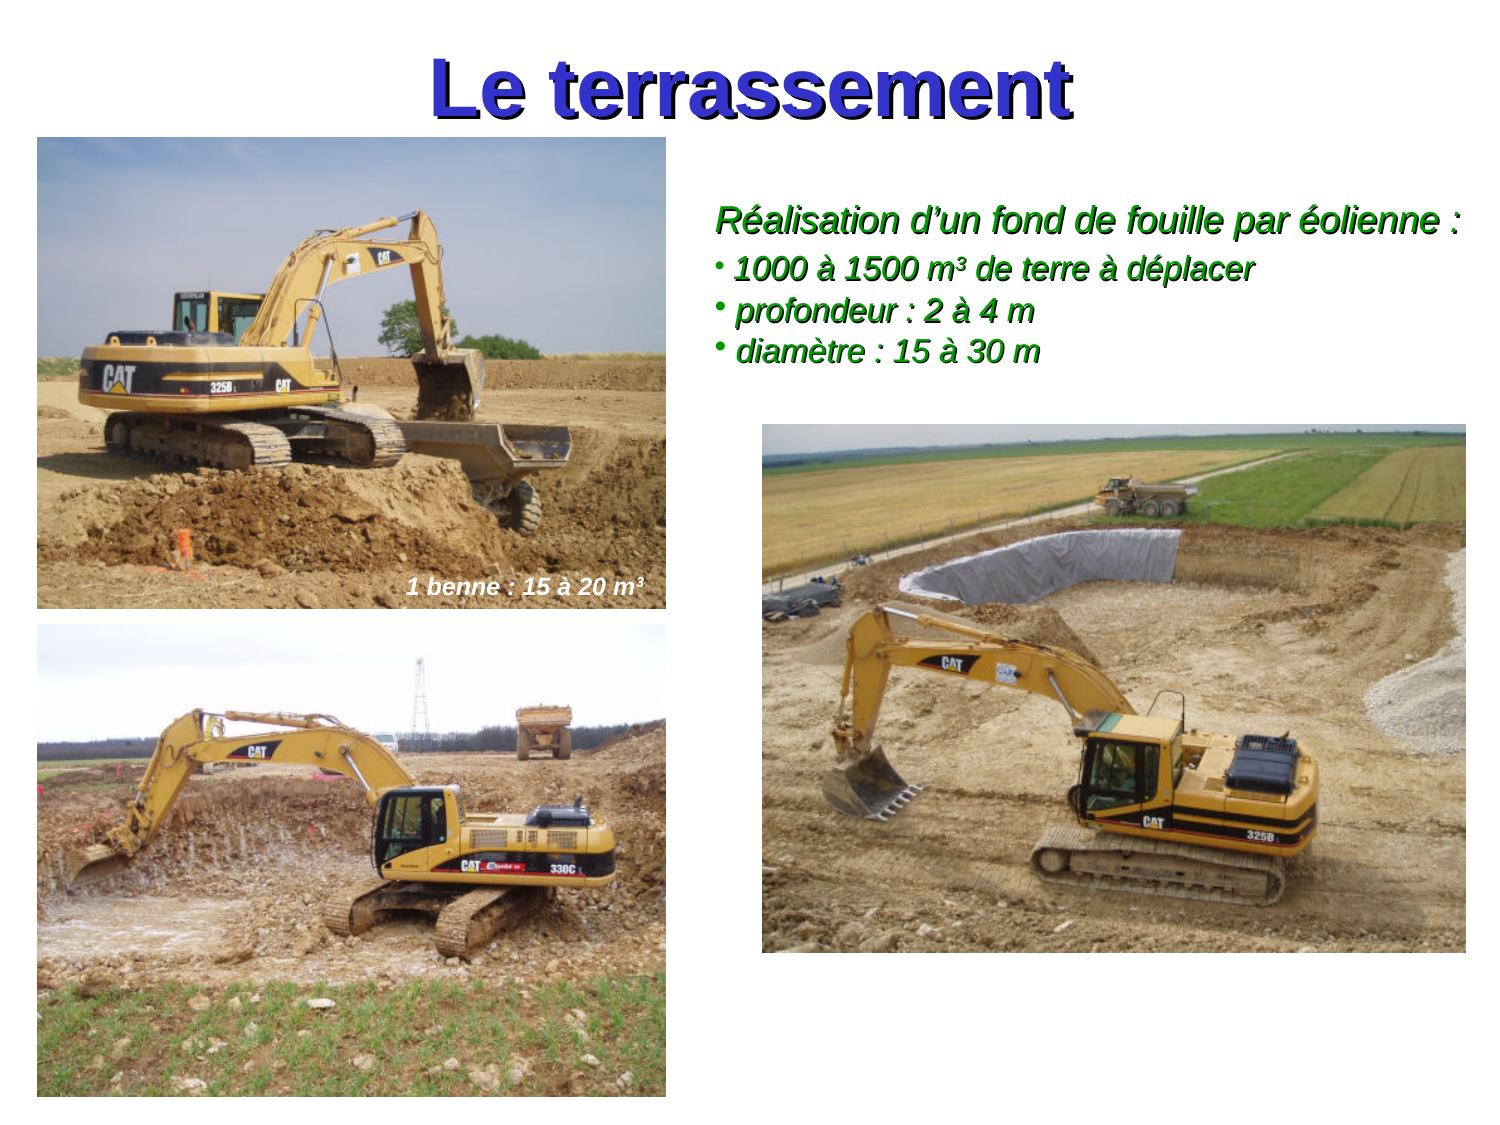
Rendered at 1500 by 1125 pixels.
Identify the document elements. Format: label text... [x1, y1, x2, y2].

text_box 1 benne : 15 à 20 m3 [387, 562, 663, 608]
picture [762, 424, 1466, 953]
picture [37, 624, 666, 1097]
text_box Le terrassement [50, 24, 1451, 141]
picture [37, 137, 666, 609]
text_box Réalisation d’un fond de fouille par éolienne : 1000 à 1500 m3 de terre à déplacer profondeur : 2 à 4 m diamètre : 15 à 30 m [699, 187, 1500, 375]
